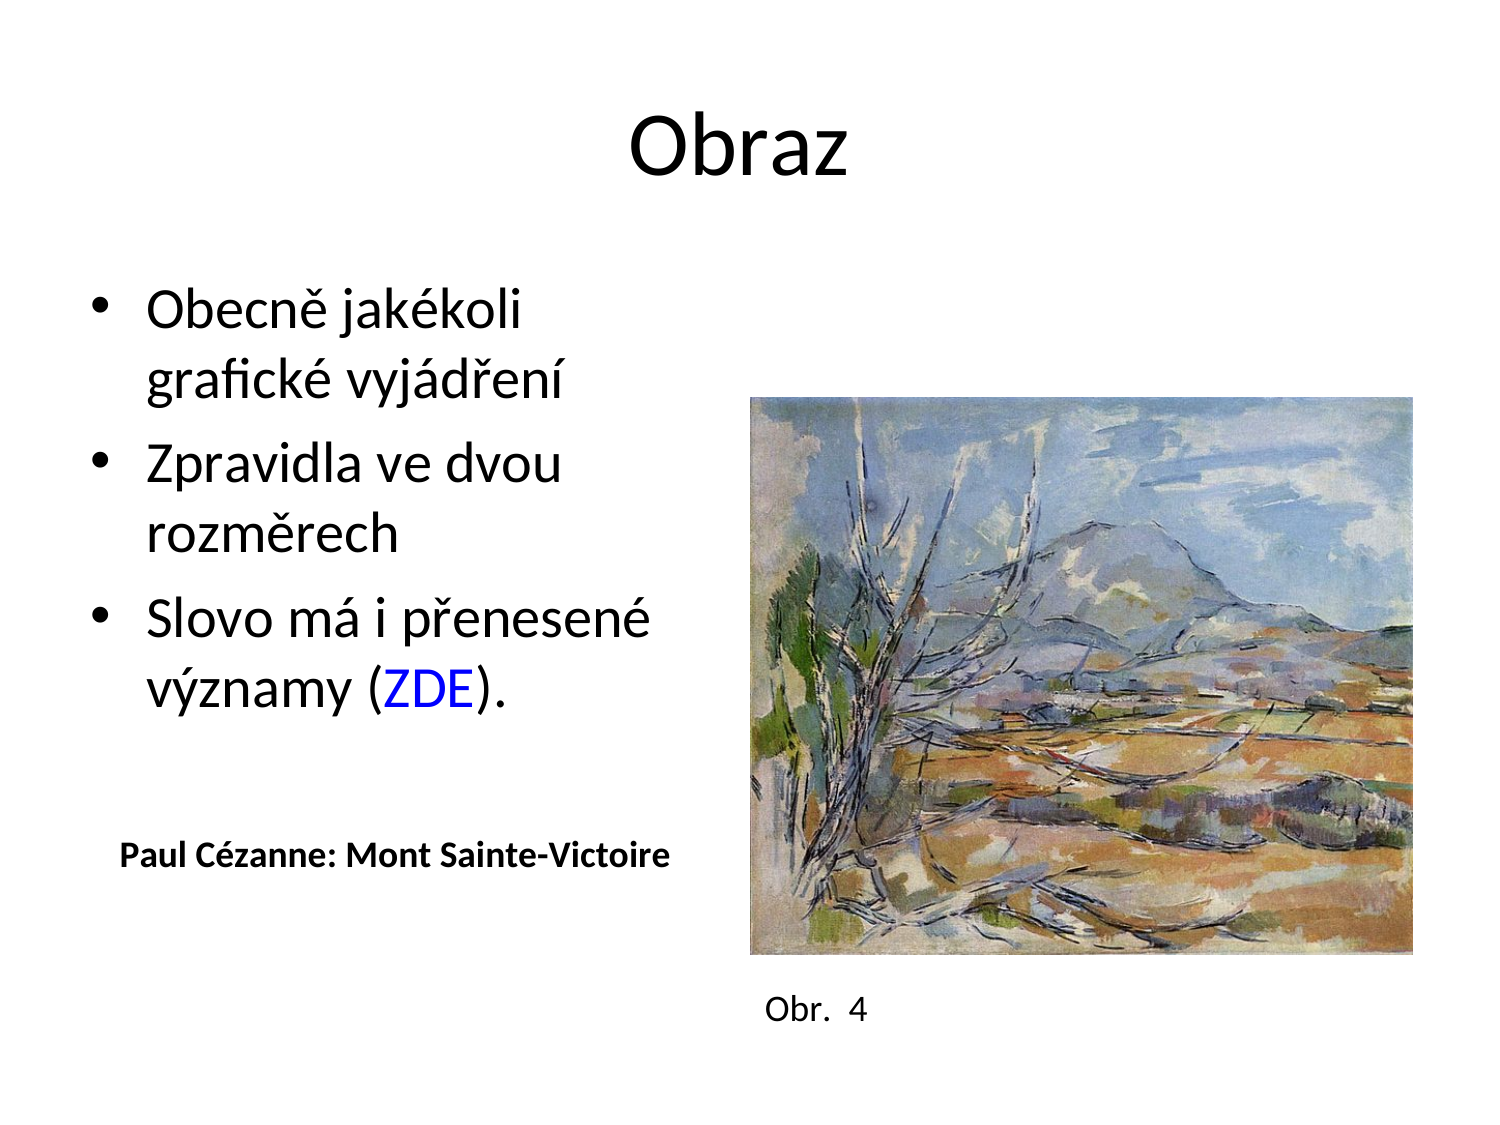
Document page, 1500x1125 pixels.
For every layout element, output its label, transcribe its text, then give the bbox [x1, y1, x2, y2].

text_box [750, 397, 1413, 955]
text_box Obr. 4 [749, 976, 1046, 1037]
list Obecně jakékoli grafické vyjádření Zpravidla ve dvou rozměrech Slovo má i přenesené významy (ZDE). [75, 262, 738, 1006]
title Obraz [75, 45, 1426, 233]
text_box Paul Cézanne: Mont Sainte-Victoire [64, 822, 727, 883]
